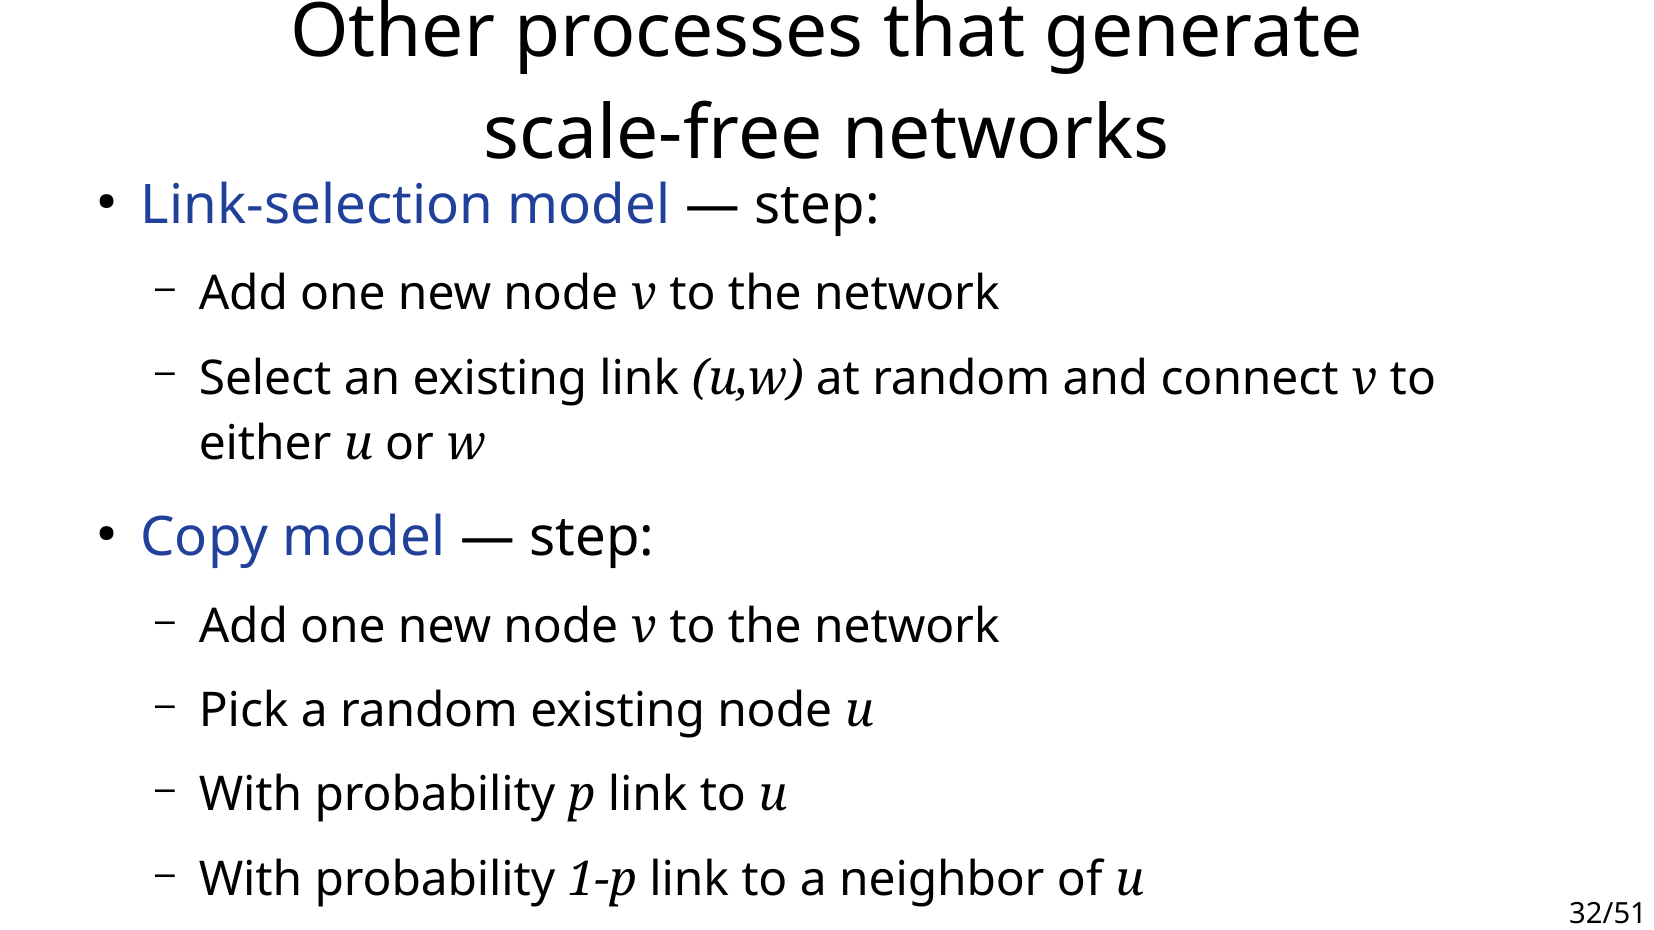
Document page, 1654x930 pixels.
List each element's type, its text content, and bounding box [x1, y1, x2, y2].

list Link-selection model — step: Add one new node v to the network Select an existing link (u,w) at random and connect v to either u or w Copy model ­— step: Add one new node v to the network Pick a random existing node u With probability p link to u With probability 1-p link to a neighbor of u [82, 165, 1571, 916]
title Other processes that generate scale-free networks [0, 0, 1653, 185]
